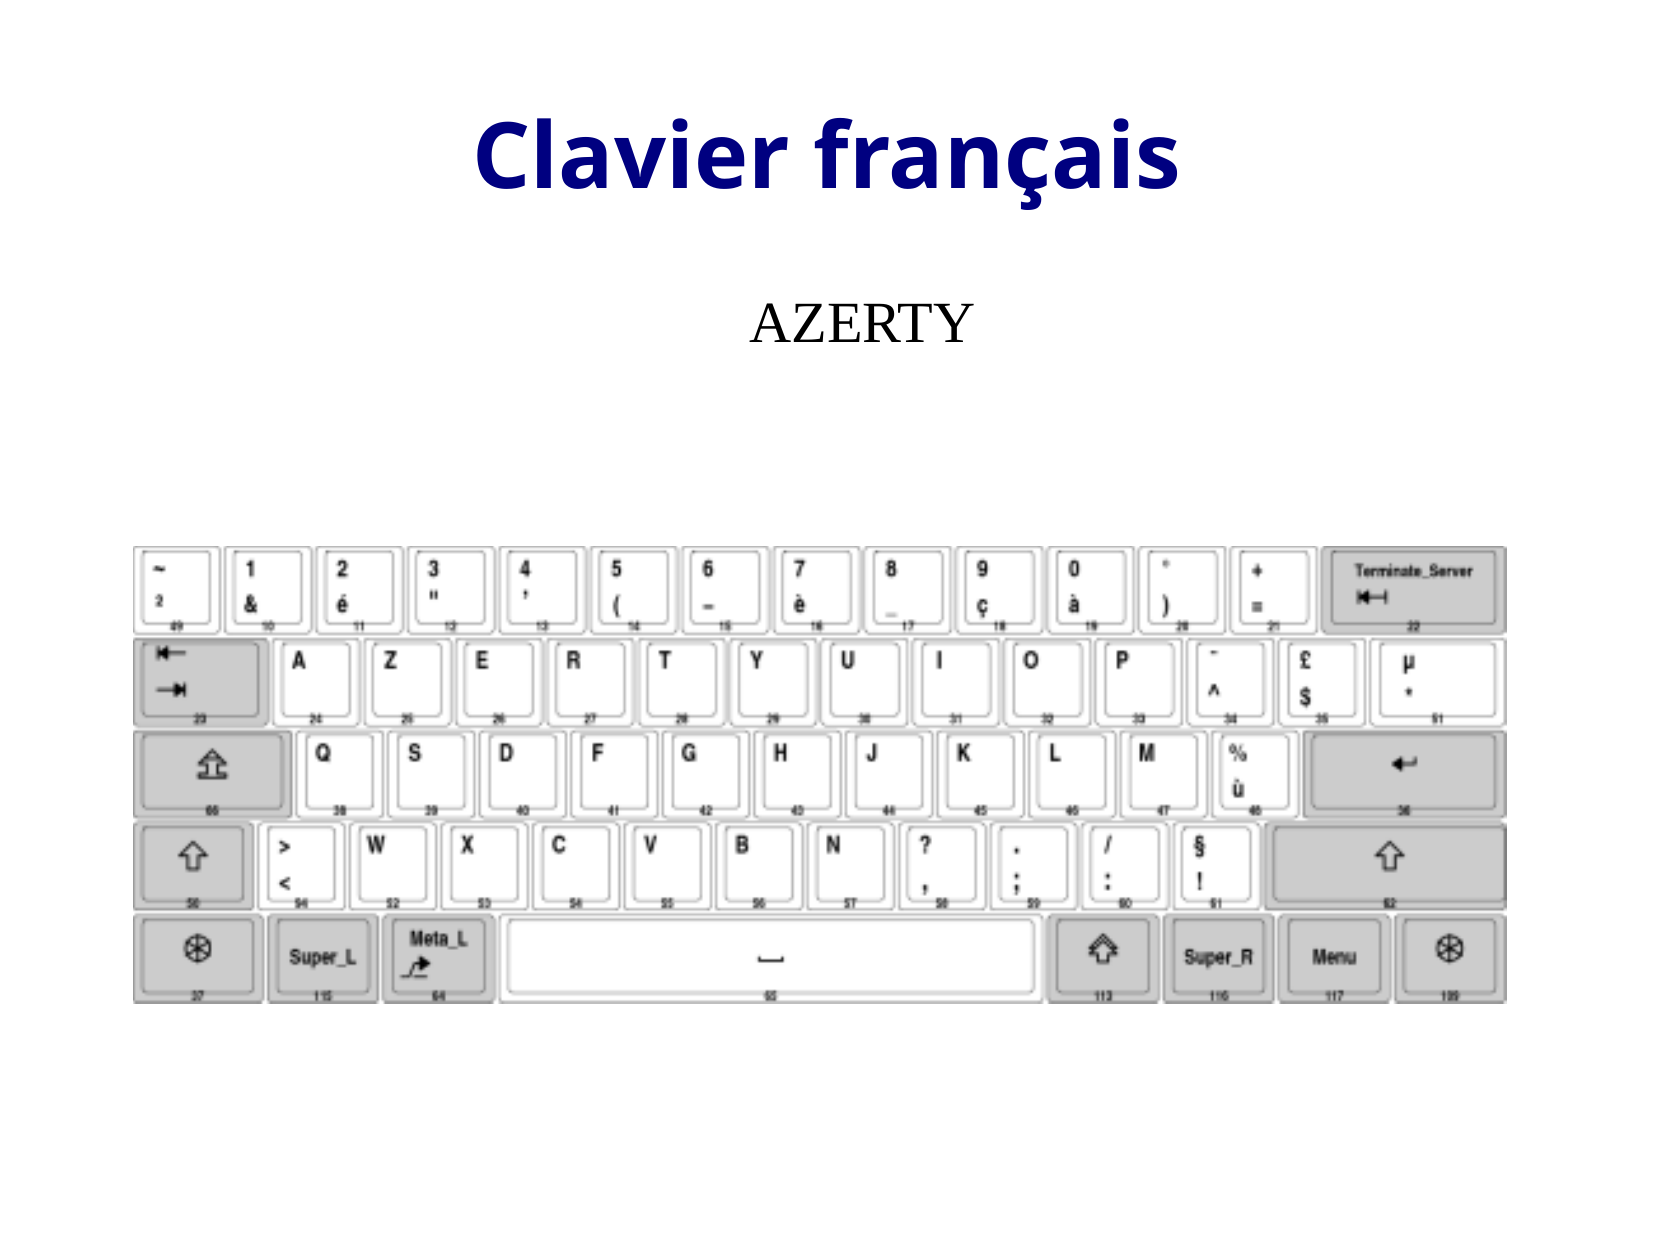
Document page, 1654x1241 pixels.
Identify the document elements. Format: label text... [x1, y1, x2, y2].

picture [133, 546, 1507, 1005]
title Clavier français [82, 49, 1571, 257]
list AZERTY [82, 290, 1572, 414]
